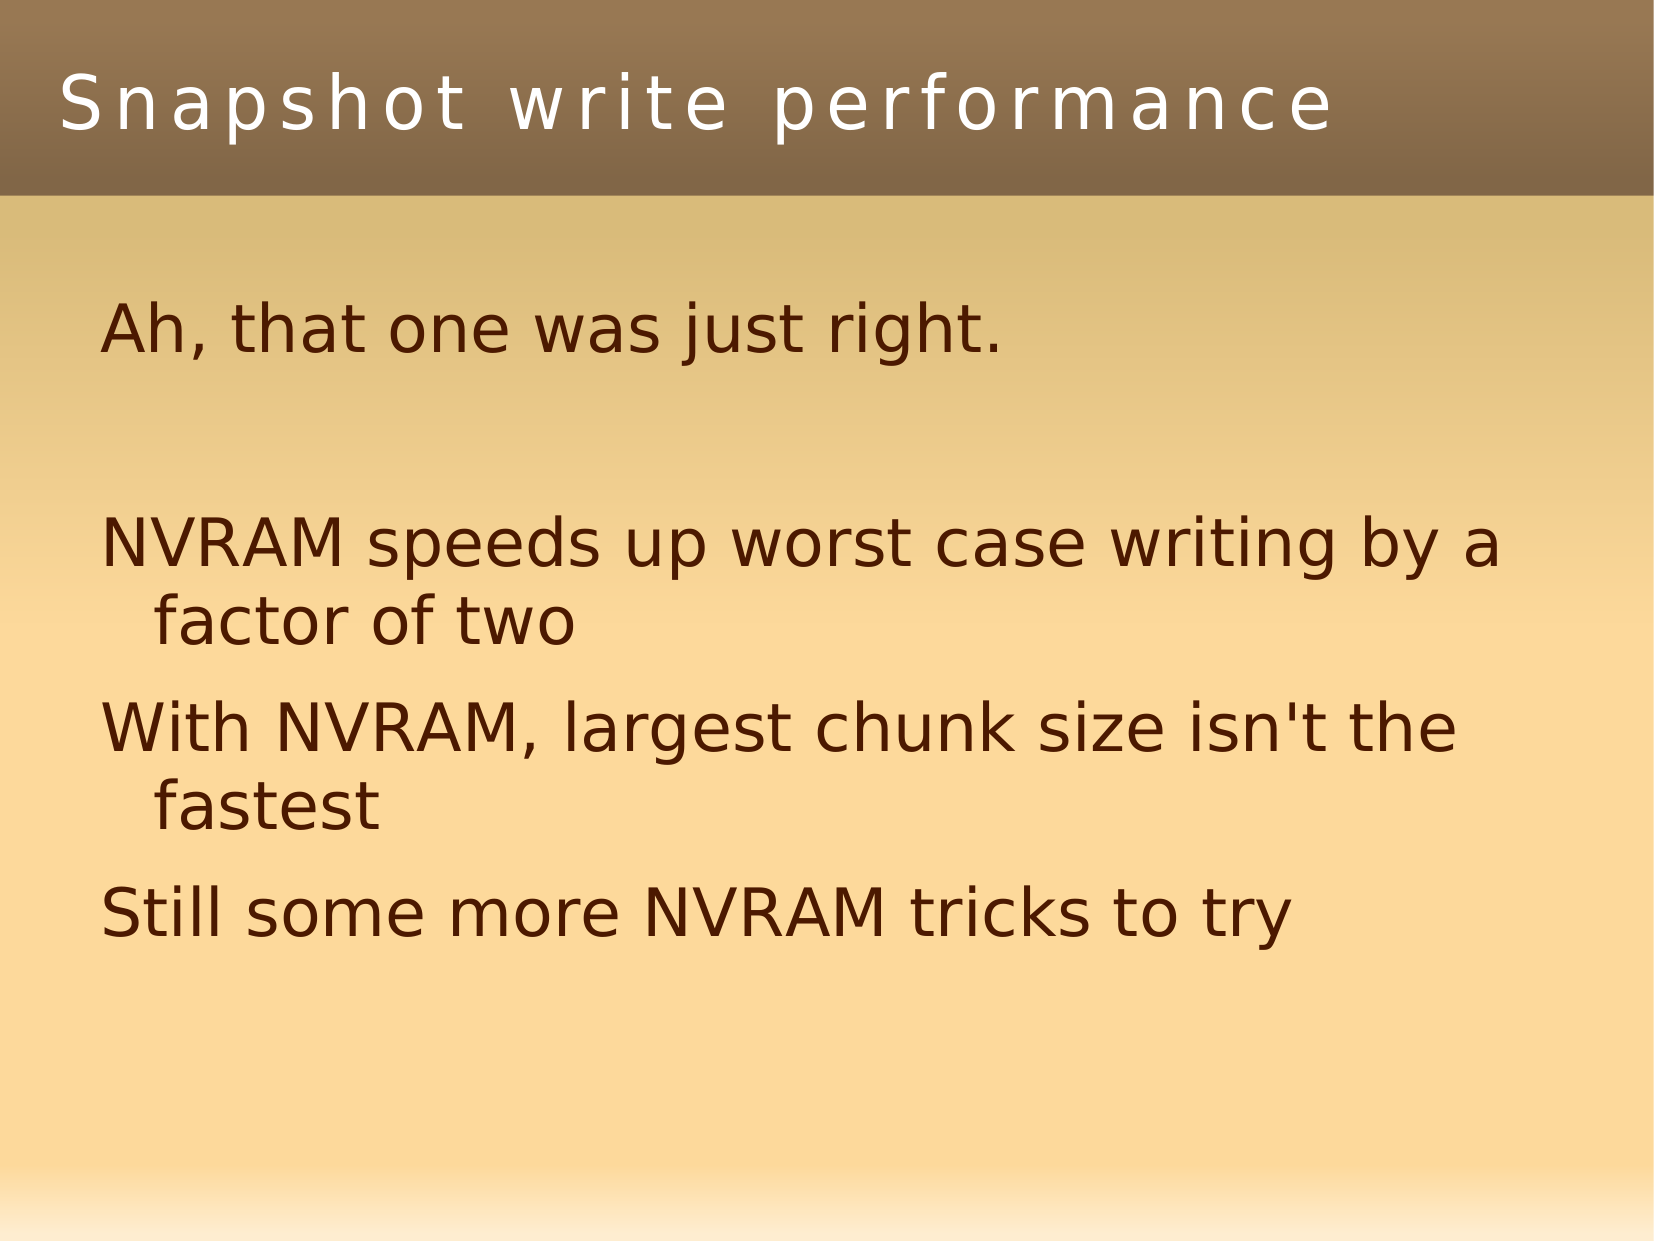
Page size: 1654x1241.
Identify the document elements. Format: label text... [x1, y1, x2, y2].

picture [0, 0, 1654, 1241]
title Snapshot write performance [59, 29, 1595, 178]
list Ah, that one was just right. NVRAM speeds up worst case writing by a factor of two With NVRAM, largest chunk size isn't the fastest Still some more NVRAM tricks to try [82, 290, 1571, 1109]
